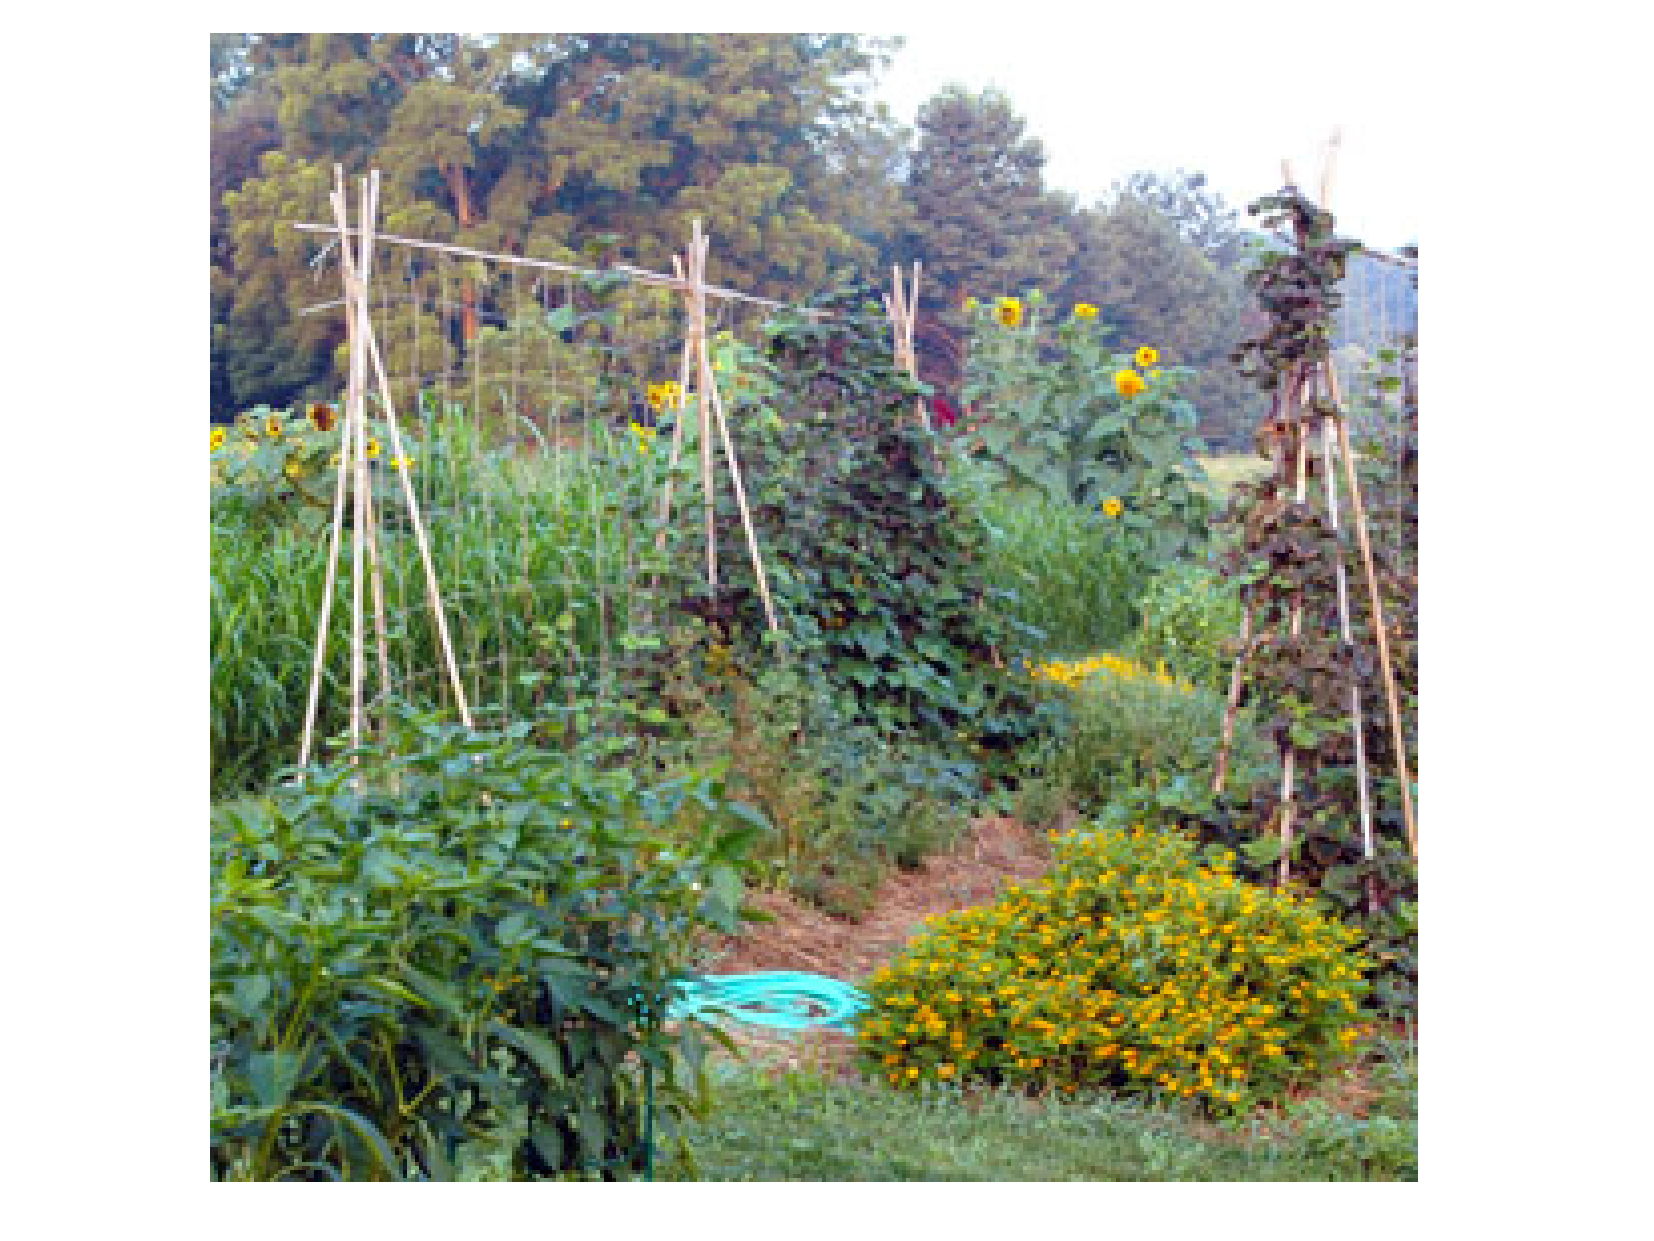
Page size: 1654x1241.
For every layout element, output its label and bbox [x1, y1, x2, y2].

picture [210, 33, 1418, 1182]
